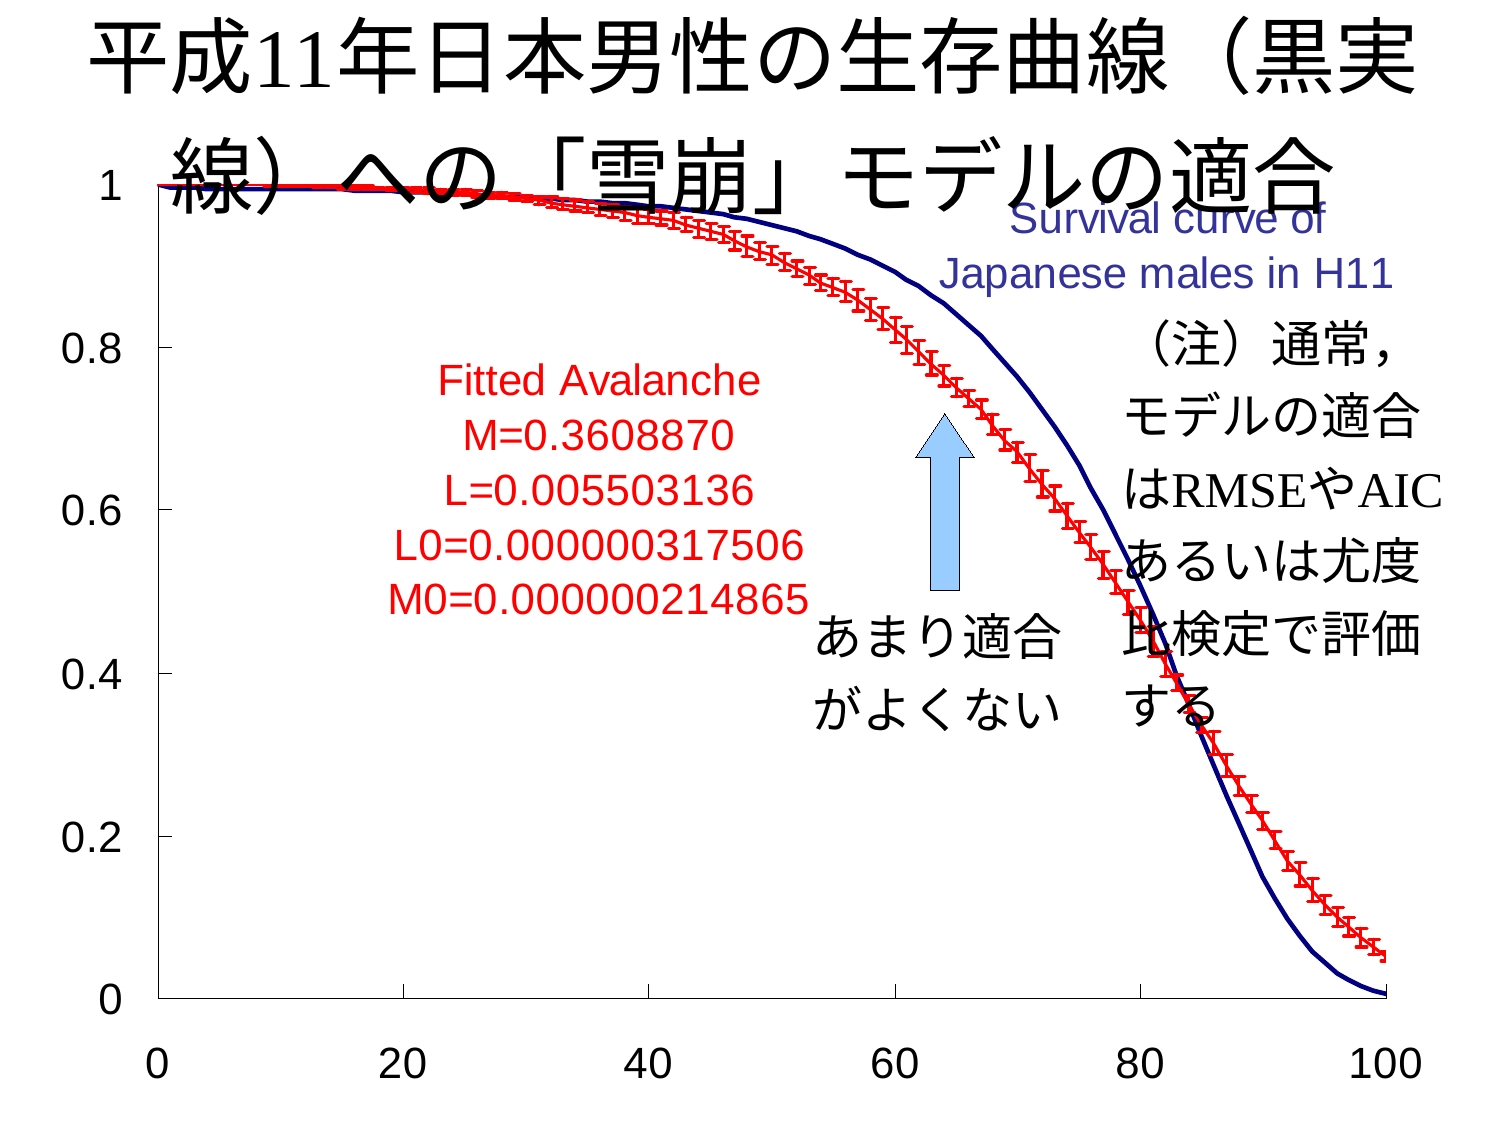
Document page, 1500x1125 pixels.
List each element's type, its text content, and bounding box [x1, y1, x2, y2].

chart [1189, 571, 1200, 578]
text_box [915, 413, 975, 590]
chart [1393, 569, 1408, 575]
text_box （注）通常，モデルの適合はRMSEやAICあるいは尤度比検定で評価する [1106, 296, 1480, 568]
chart [1293, 569, 1305, 577]
chart [1198, 568, 1210, 576]
title 平成11年日本男性の生存曲線（黒実線）への「雪崩」モデルの適合 [29, 15, 1477, 207]
chart [1130, 568, 1140, 575]
text_box あまり適合がよくない [797, 590, 1123, 706]
chart [1234, 568, 1244, 575]
chart [29, 207, 1455, 1125]
